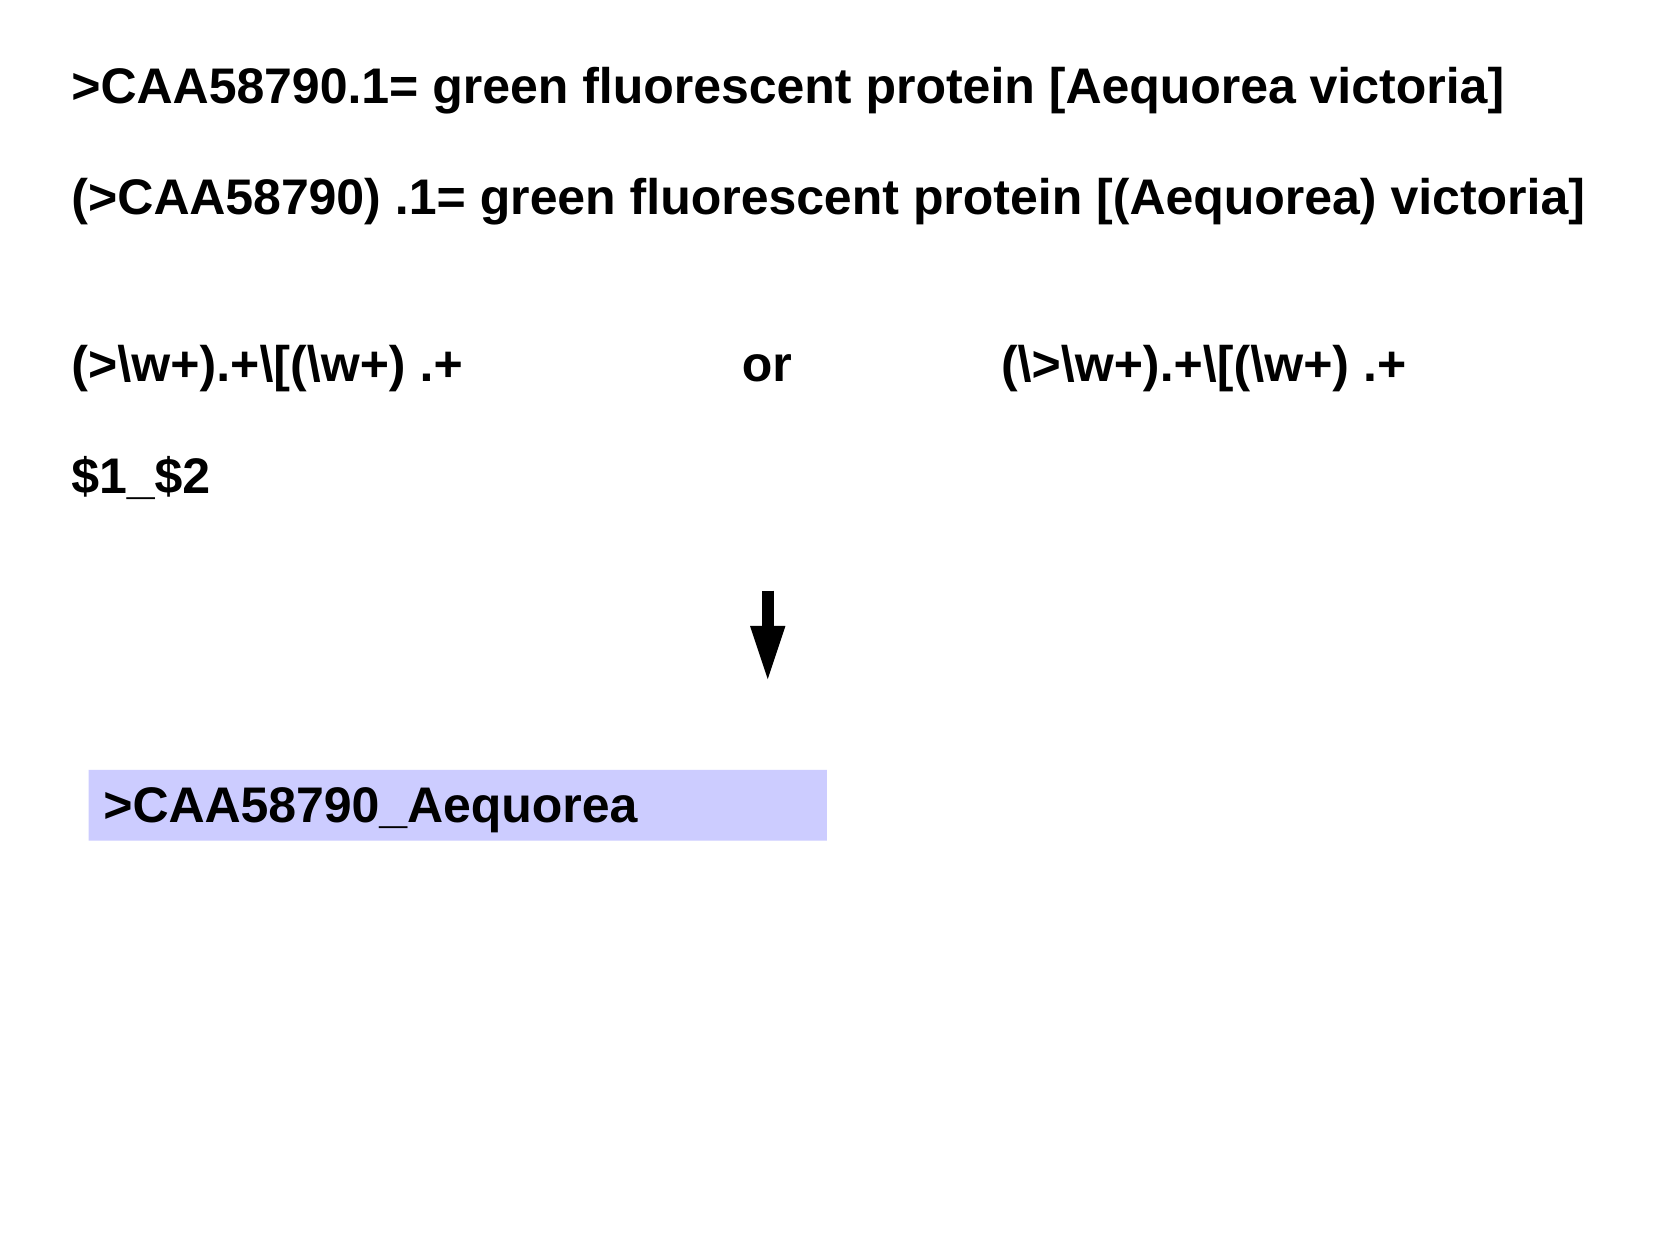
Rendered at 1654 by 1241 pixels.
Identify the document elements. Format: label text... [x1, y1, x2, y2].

text_box >CAA58790.1= green fluorescent protein [Aequorea victoria] (>CAA58790) .1= green fluorescent protein [(Aequorea) victoria] (>\w+).+\[(\w+) .+ or (\>\w+).+\[(\w+) .+ $1_$2 [56, 50, 1636, 623]
text_box >CAA58790_Aequorea [88, 769, 827, 841]
